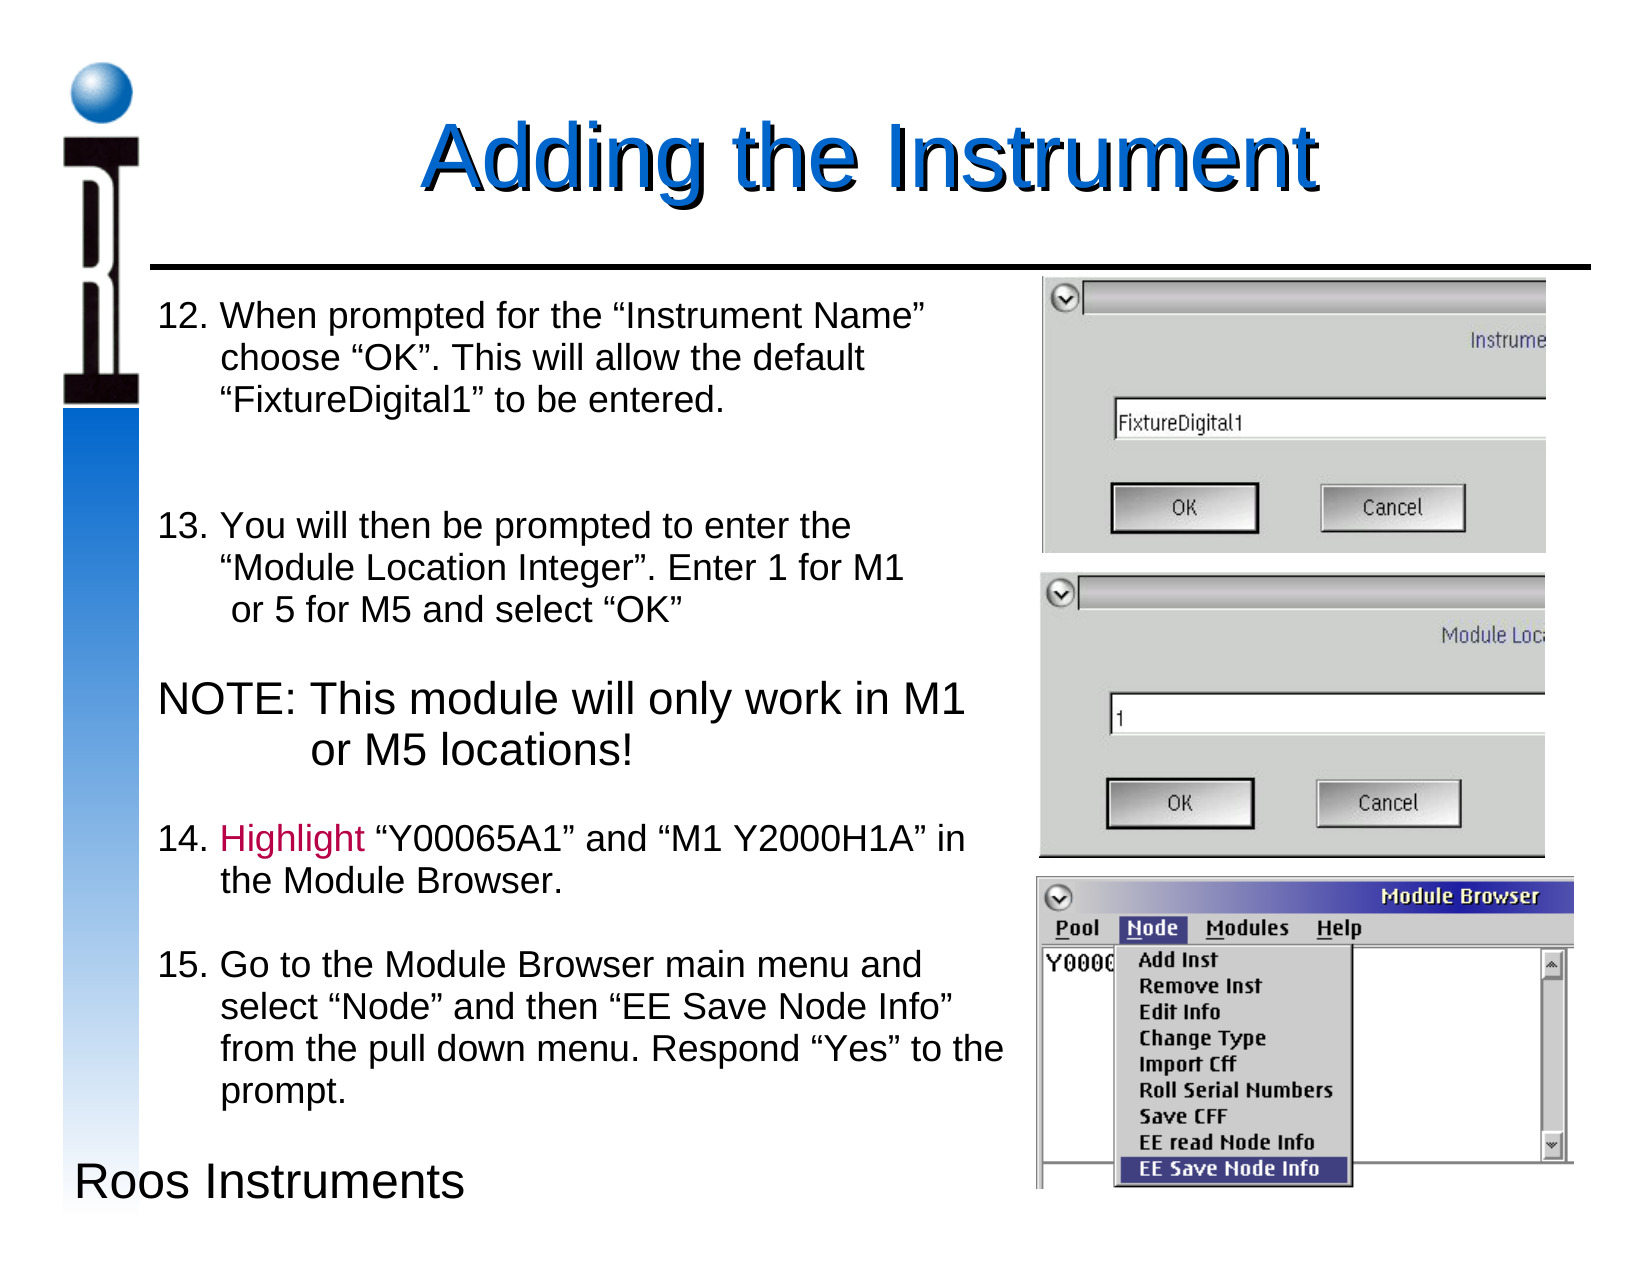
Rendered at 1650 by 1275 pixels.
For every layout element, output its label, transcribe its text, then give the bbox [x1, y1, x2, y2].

picture [1036, 876, 1574, 1189]
picture [59, 59, 144, 411]
title Adding the Instrument [147, 66, 1591, 245]
picture [1039, 571, 1545, 858]
picture [1042, 276, 1546, 553]
text_box 12. When prompted for the “Instrument Name” choose “OK”. This will allow the default “FixtureDigital1” to be entered. 13. You will then be prompted to enter the “Module Location Integer”. Enter 1 for M1 or 5 for M5 and select “OK” NOTE: This module will only work in M1 or M5 locations! 14. Highlight “Y00065A1” and “M1 Y2000H1A” in the Module Browser. 15. Go to the Module Browser main menu and select “Node” and then “EE Save Node Info” from the pull down menu. Respond “Yes” to the prompt. [142, 287, 1019, 1231]
